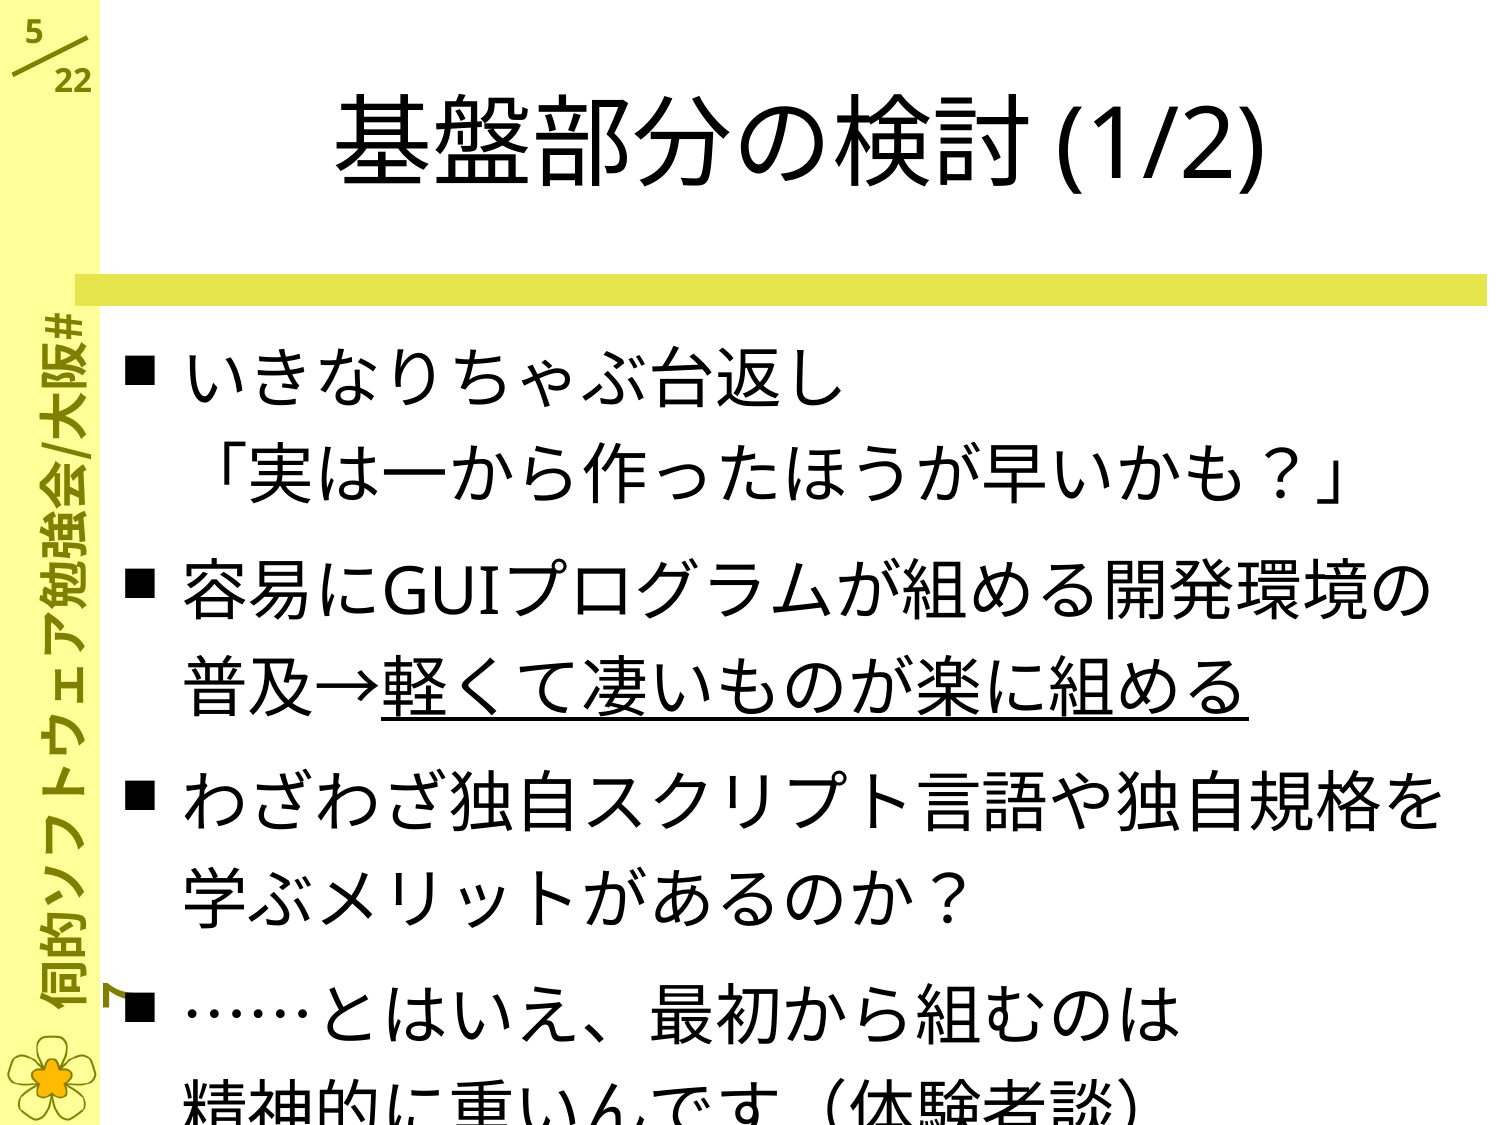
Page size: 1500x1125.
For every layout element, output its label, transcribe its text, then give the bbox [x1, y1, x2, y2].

list いきなりちゃぶ台返し 「実は一から作ったほうが早いかも？」 容易にGUIプログラムが組める開発環境の普及→軽くて凄いものが楽に組める わざわざ独自スクリプト言語や独自規格を学ぶメリットがあるのか？ ……とはいえ、最初から組むのは 精神的に重いんです（体験者談） [125, 324, 1476, 1068]
picture [5, 1033, 99, 1122]
title 基盤部分の検討 (1/2) [125, 17, 1476, 254]
